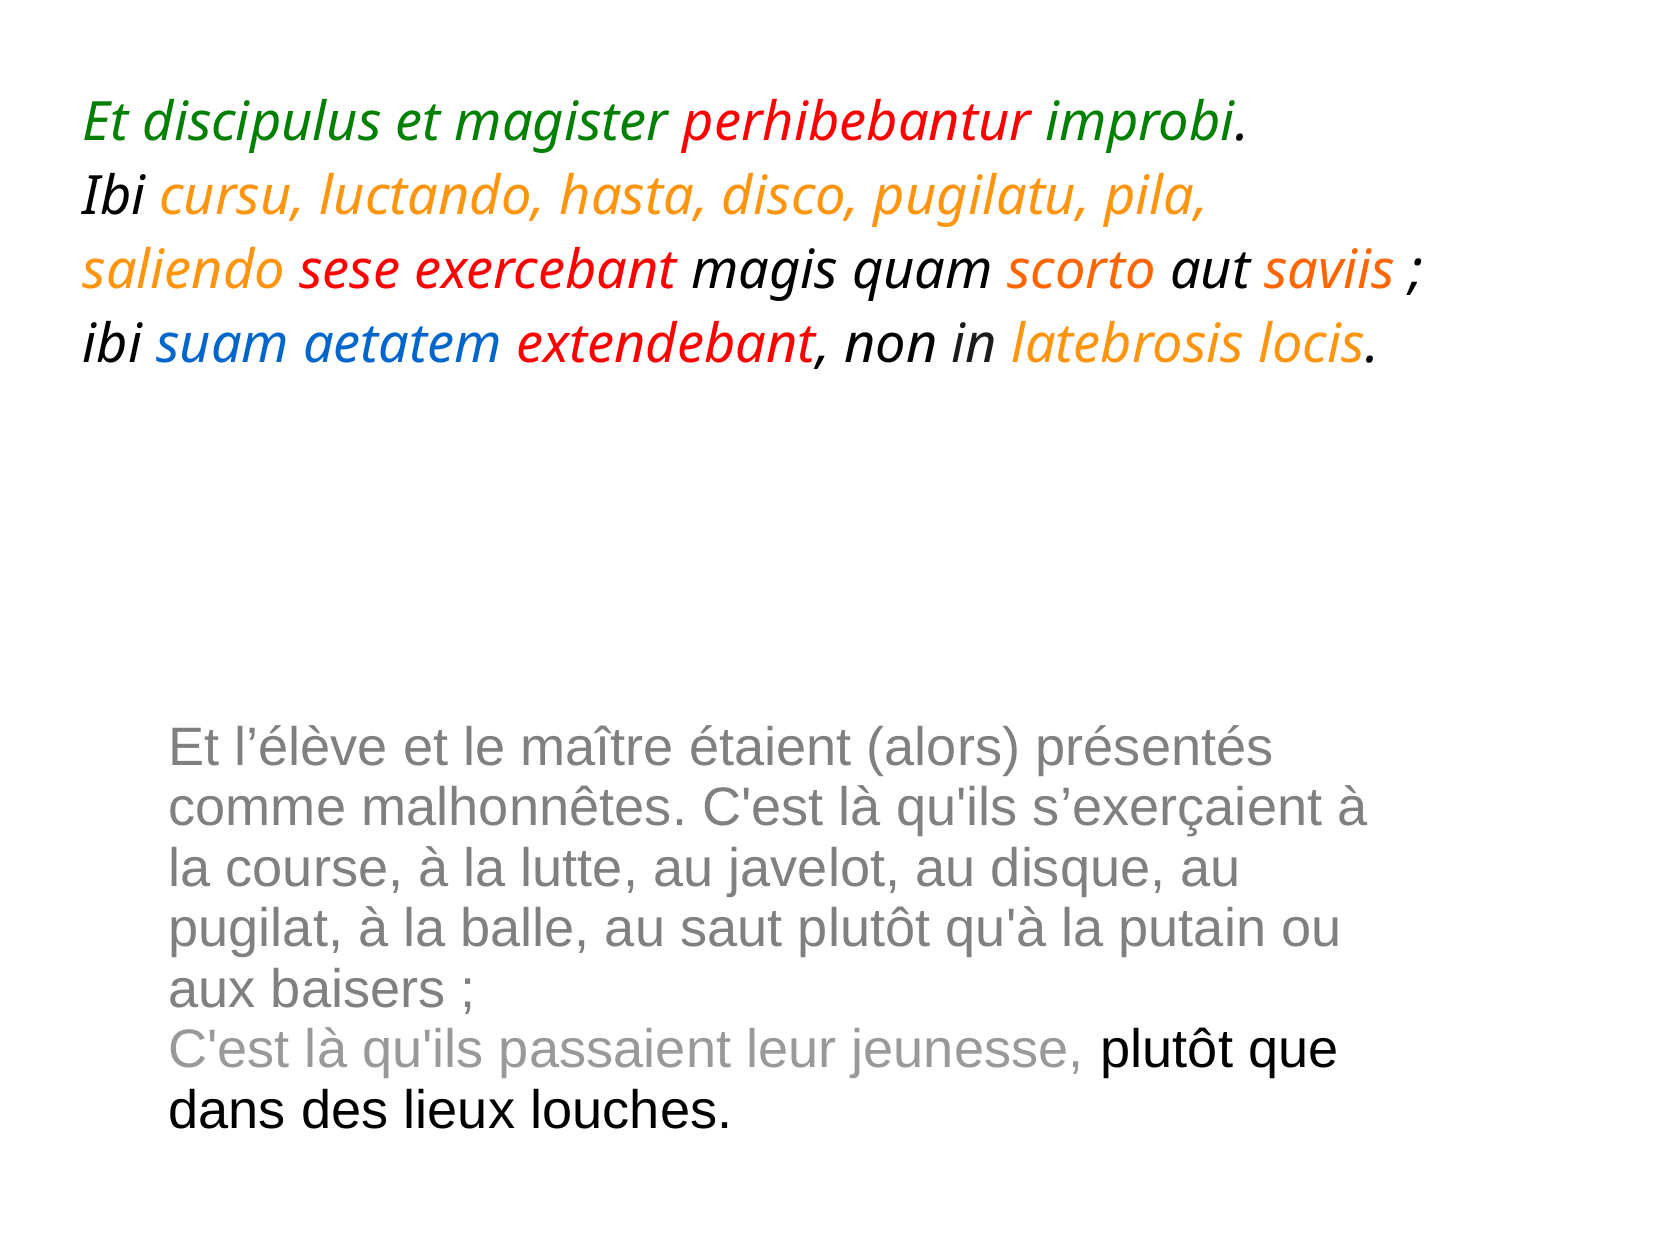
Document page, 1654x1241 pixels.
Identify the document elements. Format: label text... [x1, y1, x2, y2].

list Et discipulus et magister perhibebantur improbi. Ibi cursu, luctando, hasta, disco, pugilatu, pila, saliendo sese exercebant magis quam scorto aut saviis ; ibi suam aetatem extendebant, non in latebrosis locis. [82, 82, 1571, 1109]
text_box Et l’élève et le maître étaient (alors) présentés comme malhonnêtes. C'est là qu'ils s’exerçaient à la course, à la lutte, au javelot, au disque, au pugilat, à la balle, au saut plutôt qu'à la putain ou aux baisers ; C'est là qu'ils passaient leur jeunesse, plutôt que dans des lieux louches. [153, 708, 1406, 1148]
